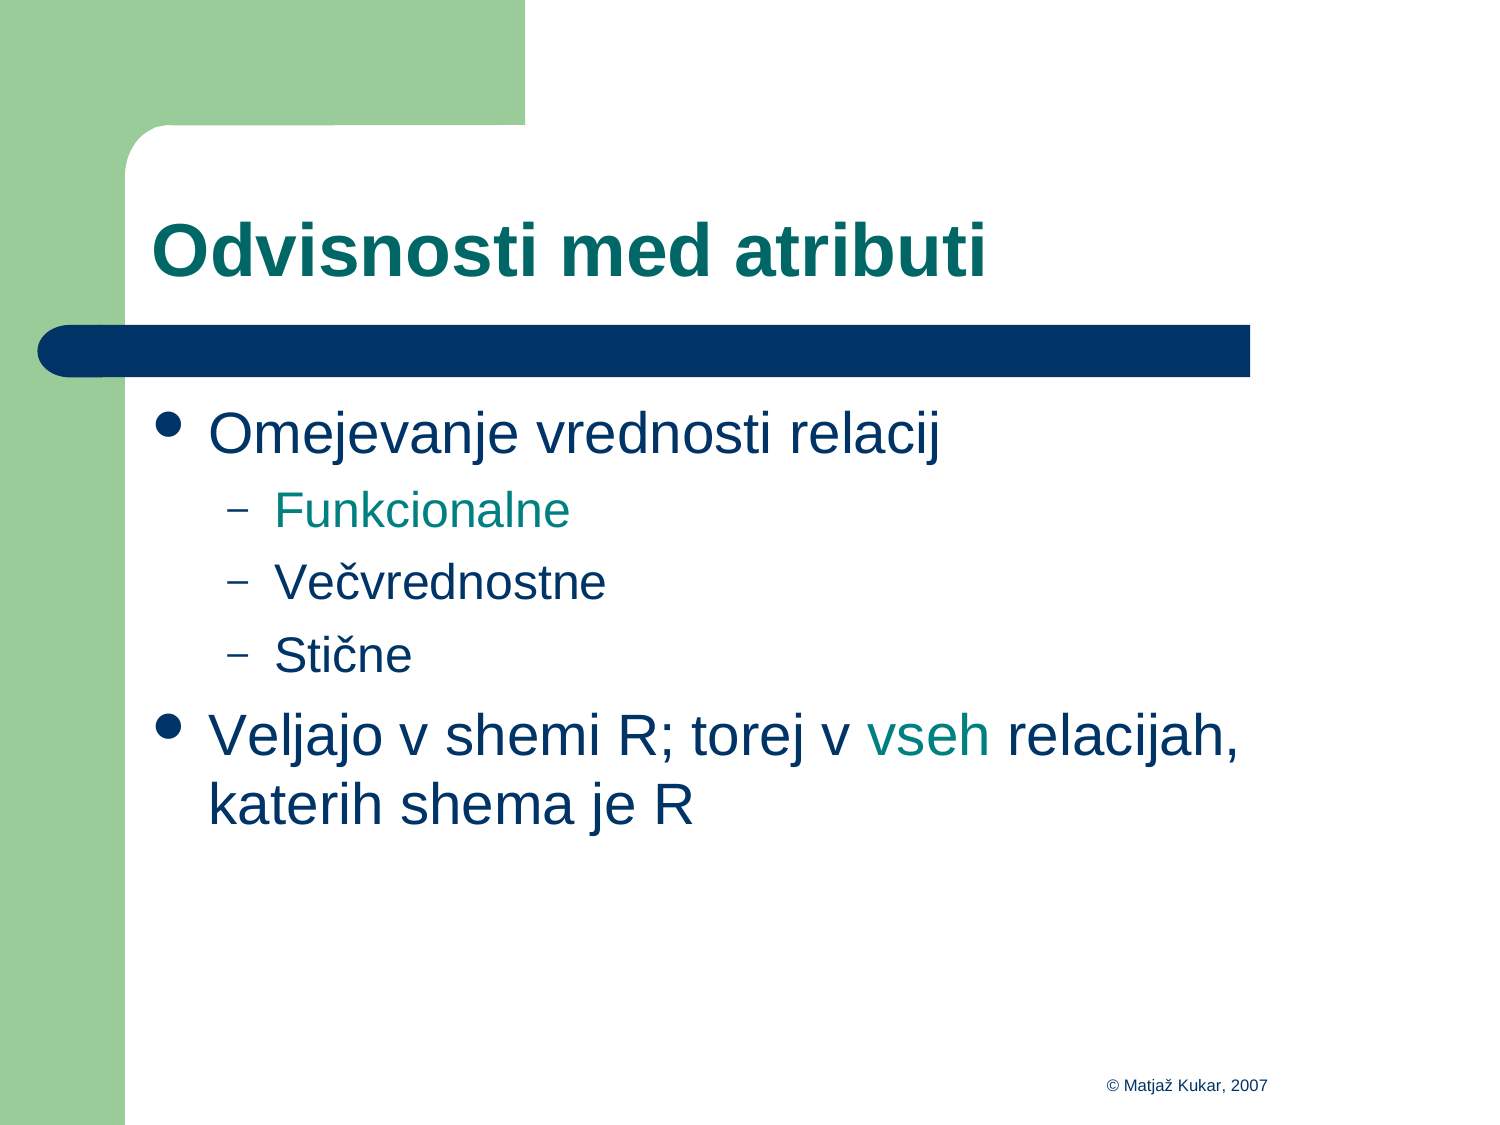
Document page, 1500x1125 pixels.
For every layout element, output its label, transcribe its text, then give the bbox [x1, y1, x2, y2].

title Odvisnosti med atributi [136, 136, 1414, 301]
text_box © Matjaž Kukar, 2007 [949, 1025, 1426, 1103]
list Omejevanje vrednosti relacij Funkcionalne Večvrednostne Stične Veljajo v shemi R; torej v vseh relacijah, katerih shema je R [137, 387, 1400, 999]
